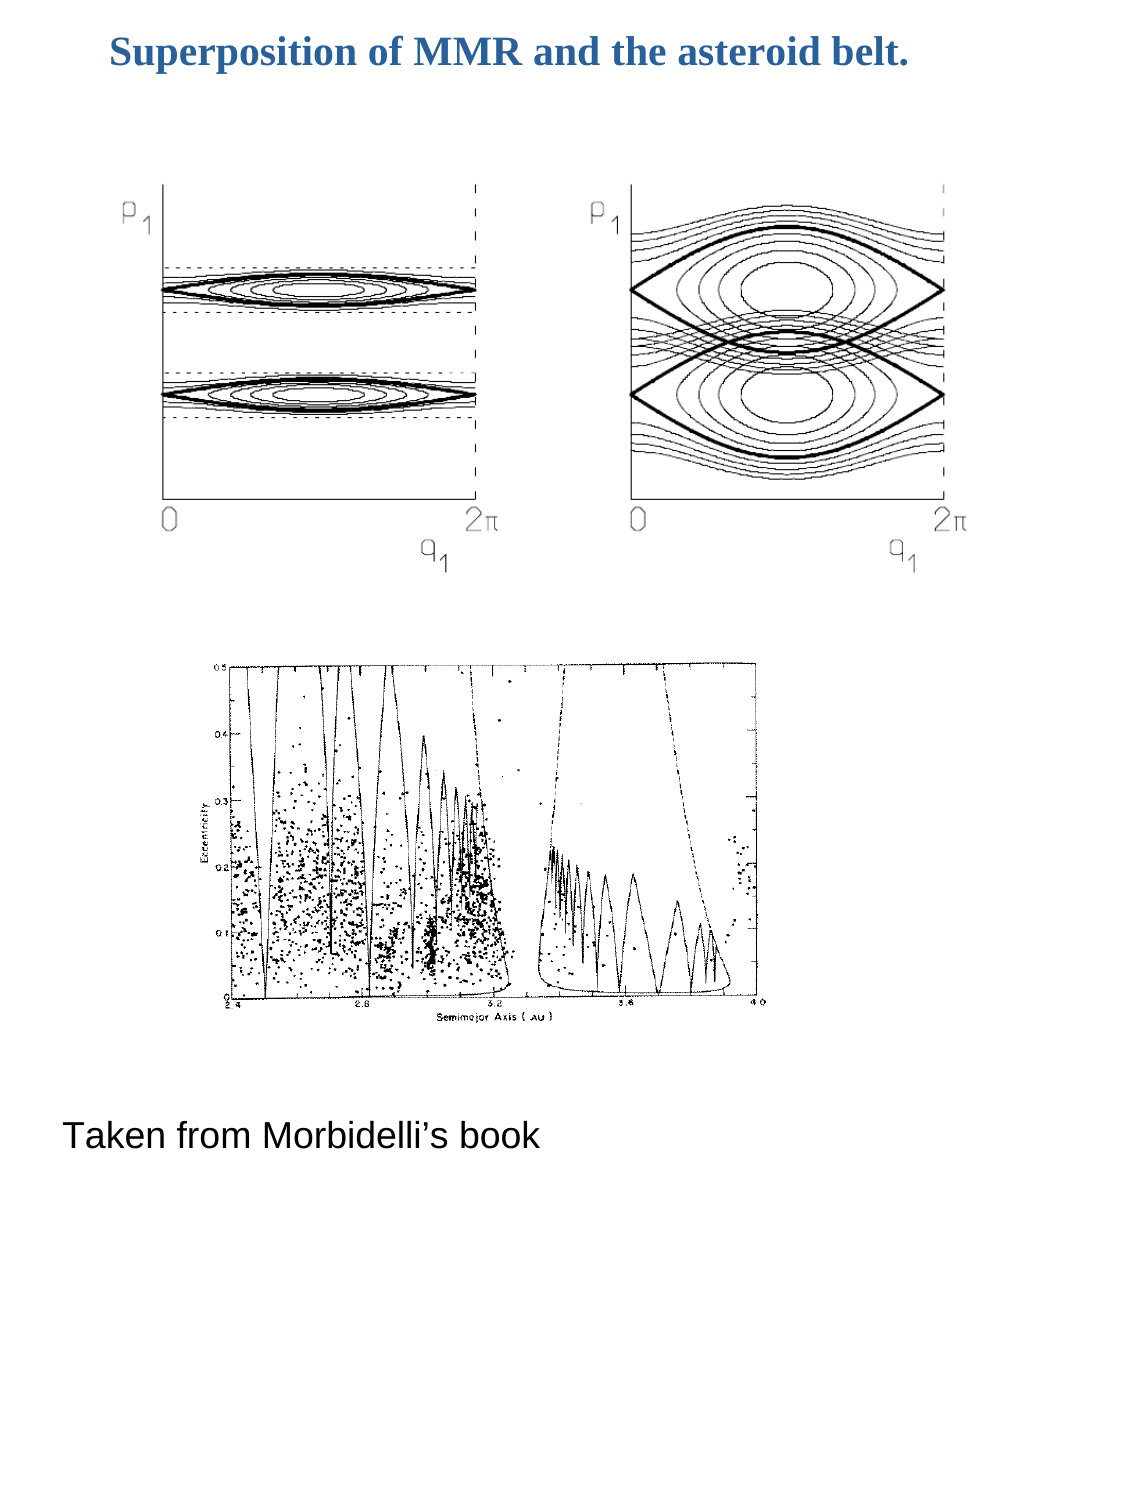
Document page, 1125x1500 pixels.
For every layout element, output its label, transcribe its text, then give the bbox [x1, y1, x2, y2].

text_box Superposition of MMR and the asteroid belt. [94, 23, 969, 82]
picture [165, 637, 852, 1037]
text_box Taken from Morbidelli’s book [47, 1110, 922, 1165]
picture [84, 141, 1063, 587]
